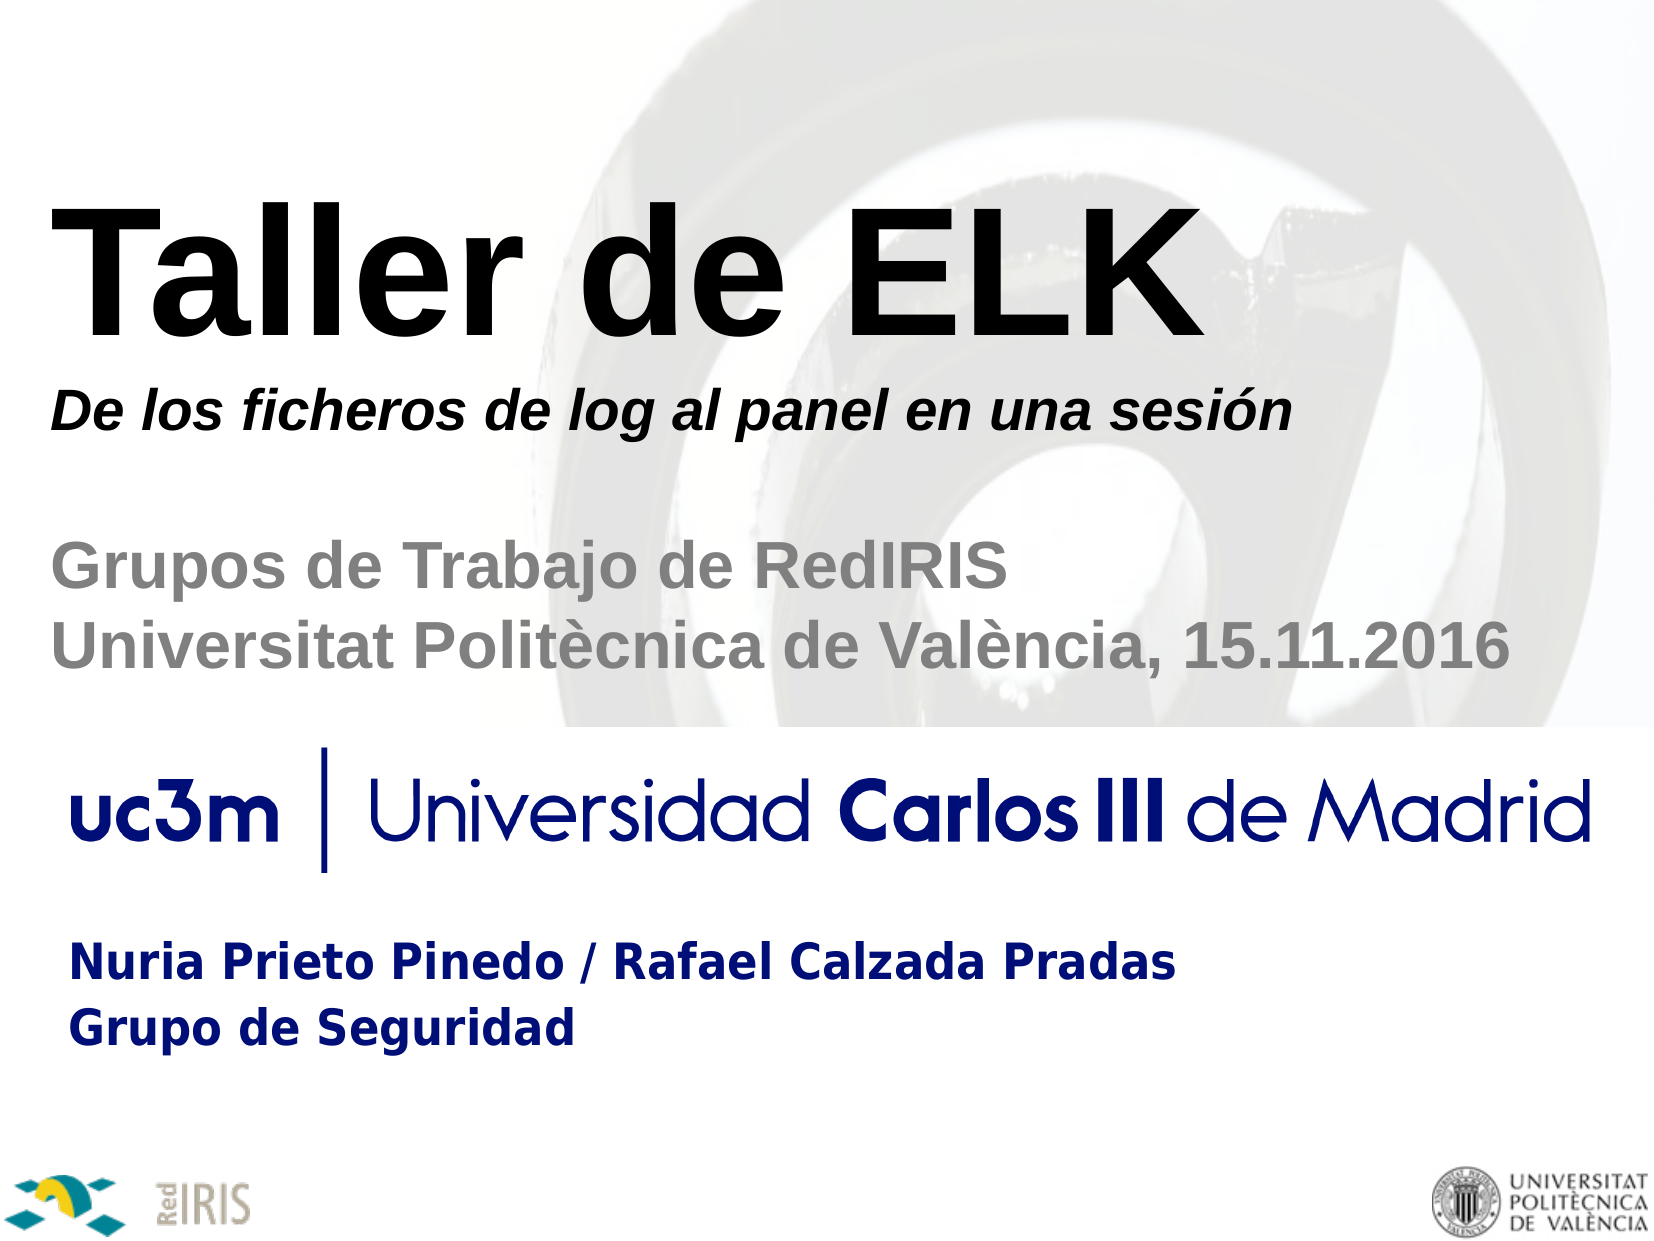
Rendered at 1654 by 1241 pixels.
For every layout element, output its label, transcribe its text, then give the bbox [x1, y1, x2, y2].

picture [3, 727, 1654, 893]
picture [1432, 1166, 1648, 1241]
list Nuria Prieto Pinedo / Rafael Calzada Pradas Grupo de Seguridad [53, 914, 1400, 1152]
picture [4, 1175, 250, 1237]
title Taller de ELK De los ficheros de log al panel en una sesión Grupos de Trabajo de RedIRIS Universitat Politècnica de València, 15.11.2016 [35, 82, 1607, 697]
